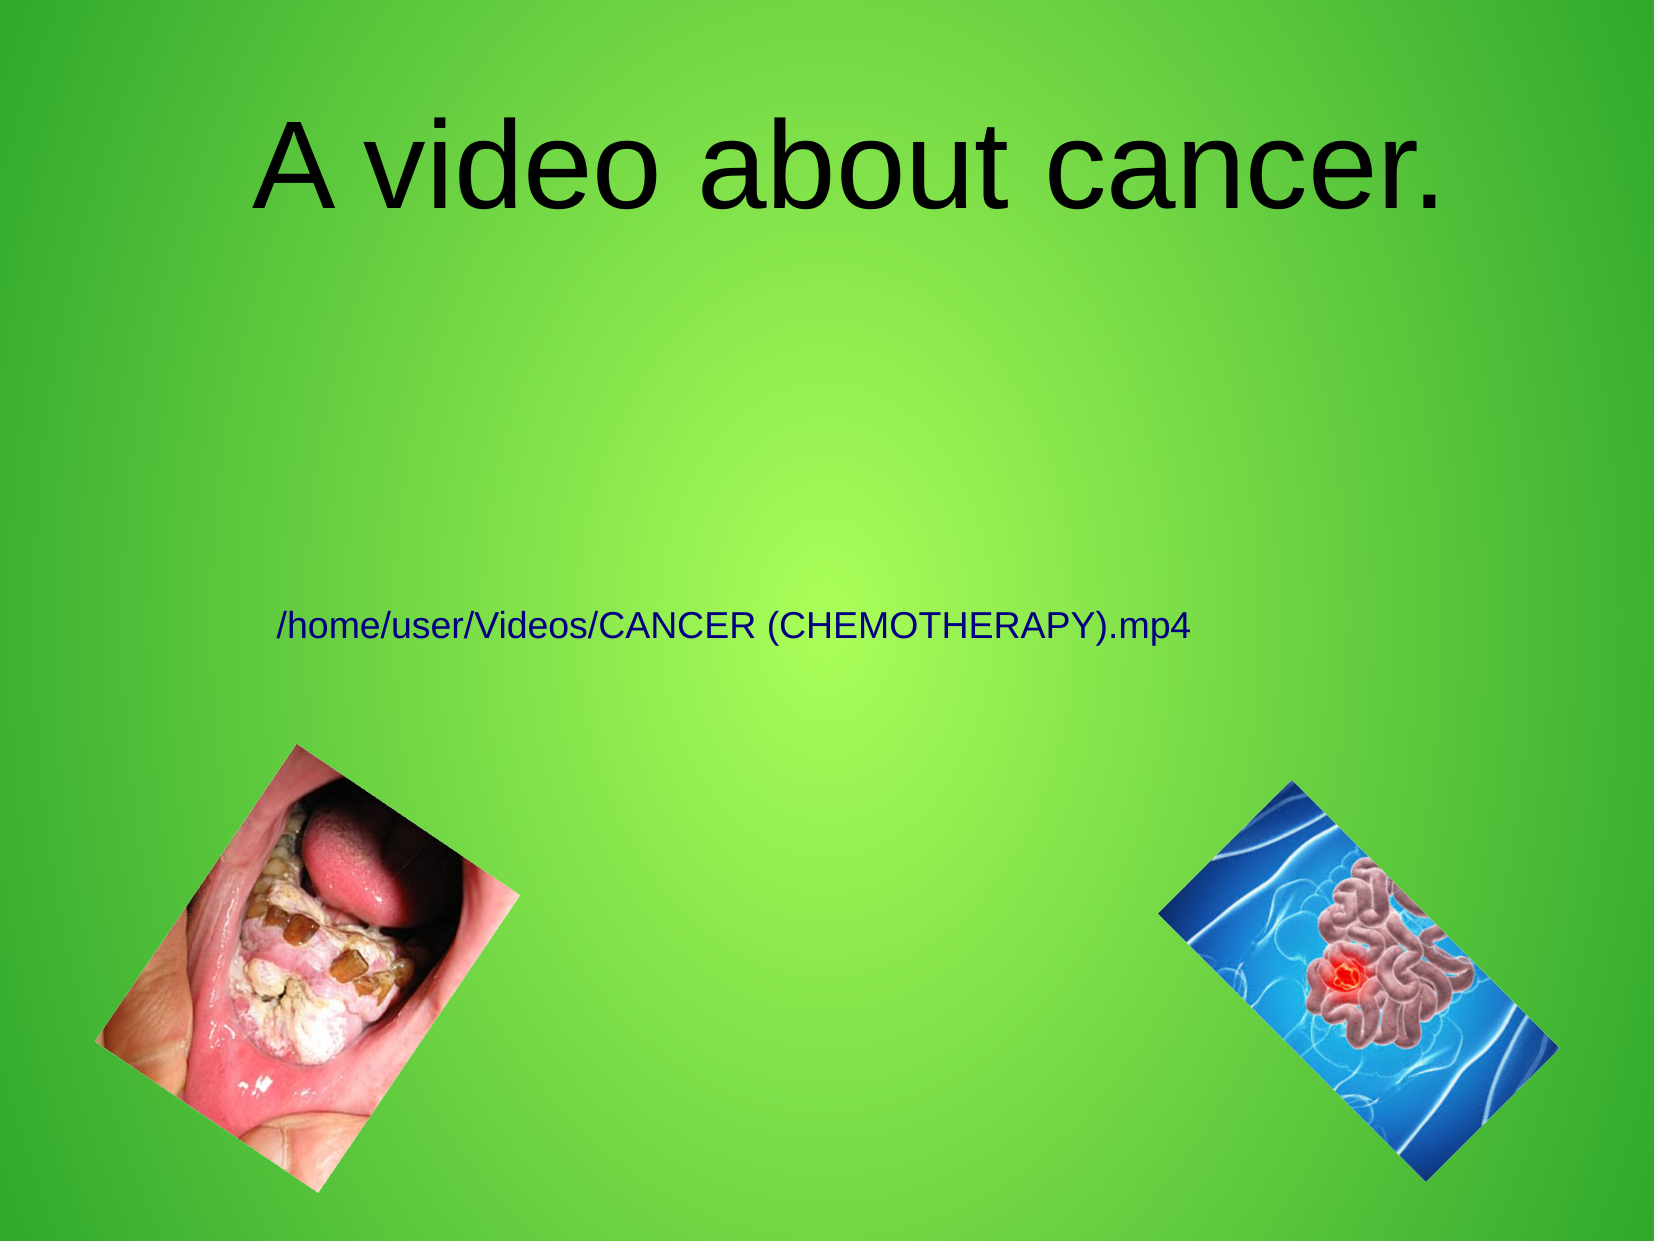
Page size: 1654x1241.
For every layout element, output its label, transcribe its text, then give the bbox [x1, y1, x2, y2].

text_box /home/user/Videos/CANCER (CHEMOTHERAPY).mp4 [261, 597, 1412, 668]
picture [94, 743, 520, 1193]
title A video about cancer. [106, 82, 1595, 249]
picture [1157, 779, 1560, 1182]
